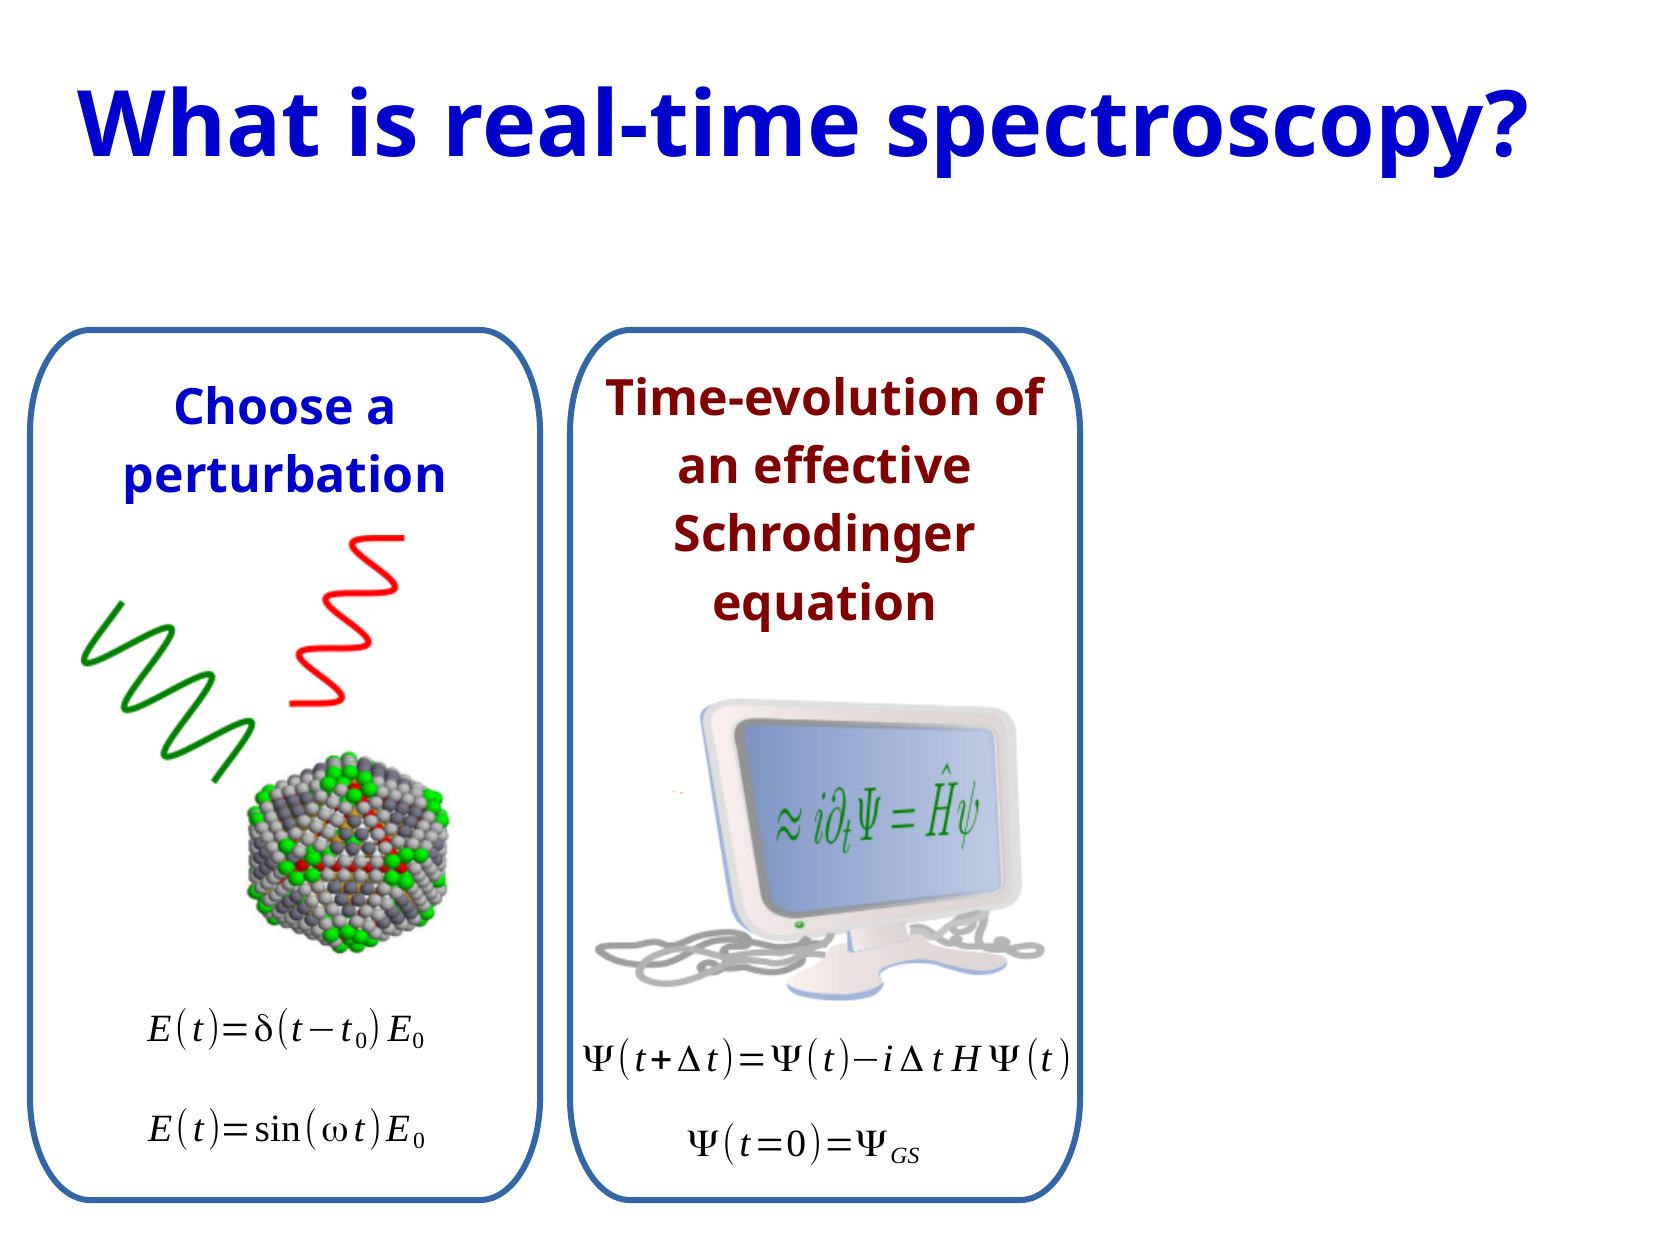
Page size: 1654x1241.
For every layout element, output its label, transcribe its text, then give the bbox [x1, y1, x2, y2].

chart [135, 1105, 436, 1156]
picture [588, 687, 1054, 1006]
chart [570, 1035, 1081, 1082]
text_box Choose a perturbation [60, 368, 511, 511]
chart [675, 1120, 931, 1171]
chart [135, 1005, 436, 1055]
picture [81, 535, 452, 955]
text_box Time-evolution of an effective Schrodinger equation [600, 360, 1051, 637]
title What is real-time spectroscopy? [60, 0, 1549, 249]
